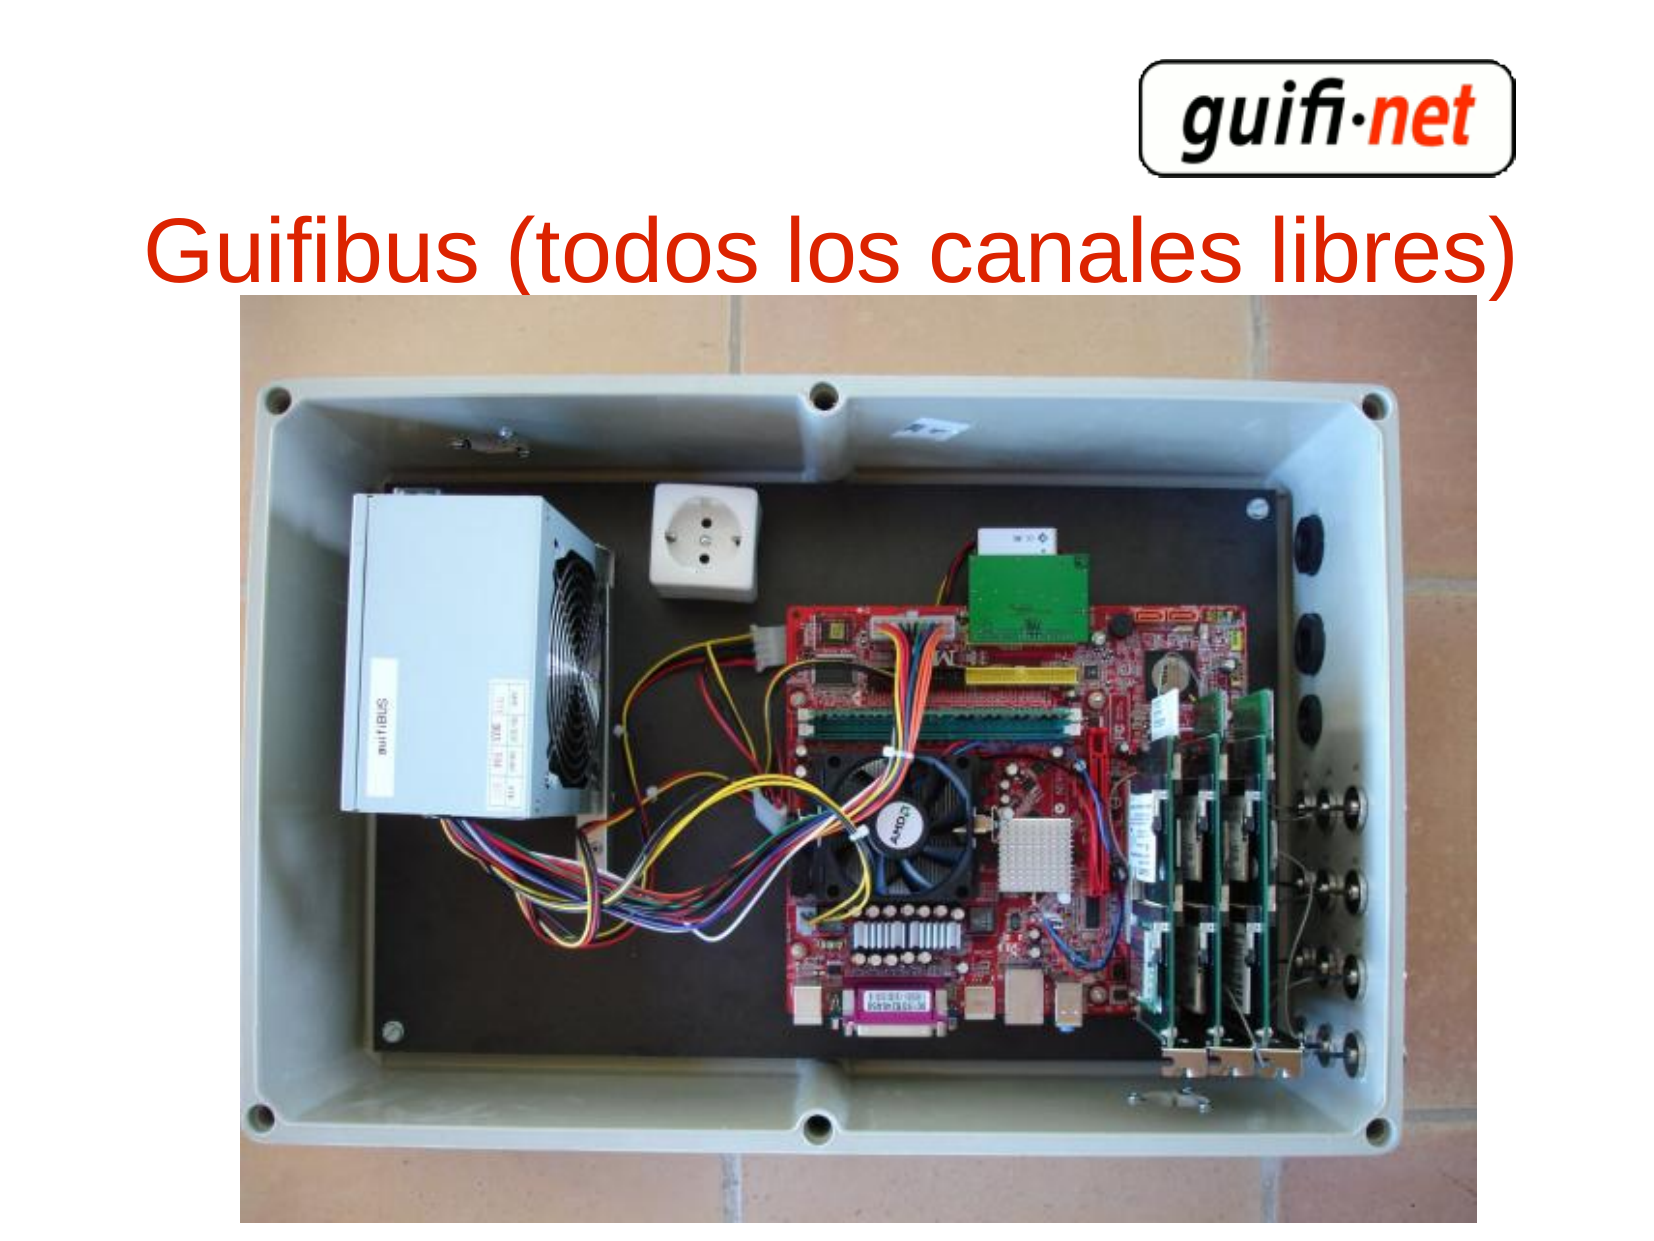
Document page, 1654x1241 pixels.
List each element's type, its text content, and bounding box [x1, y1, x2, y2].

title Guifibus (todos los canales libres) [88, 147, 1577, 355]
picture [1137, 59, 1516, 178]
picture [240, 295, 1477, 1223]
